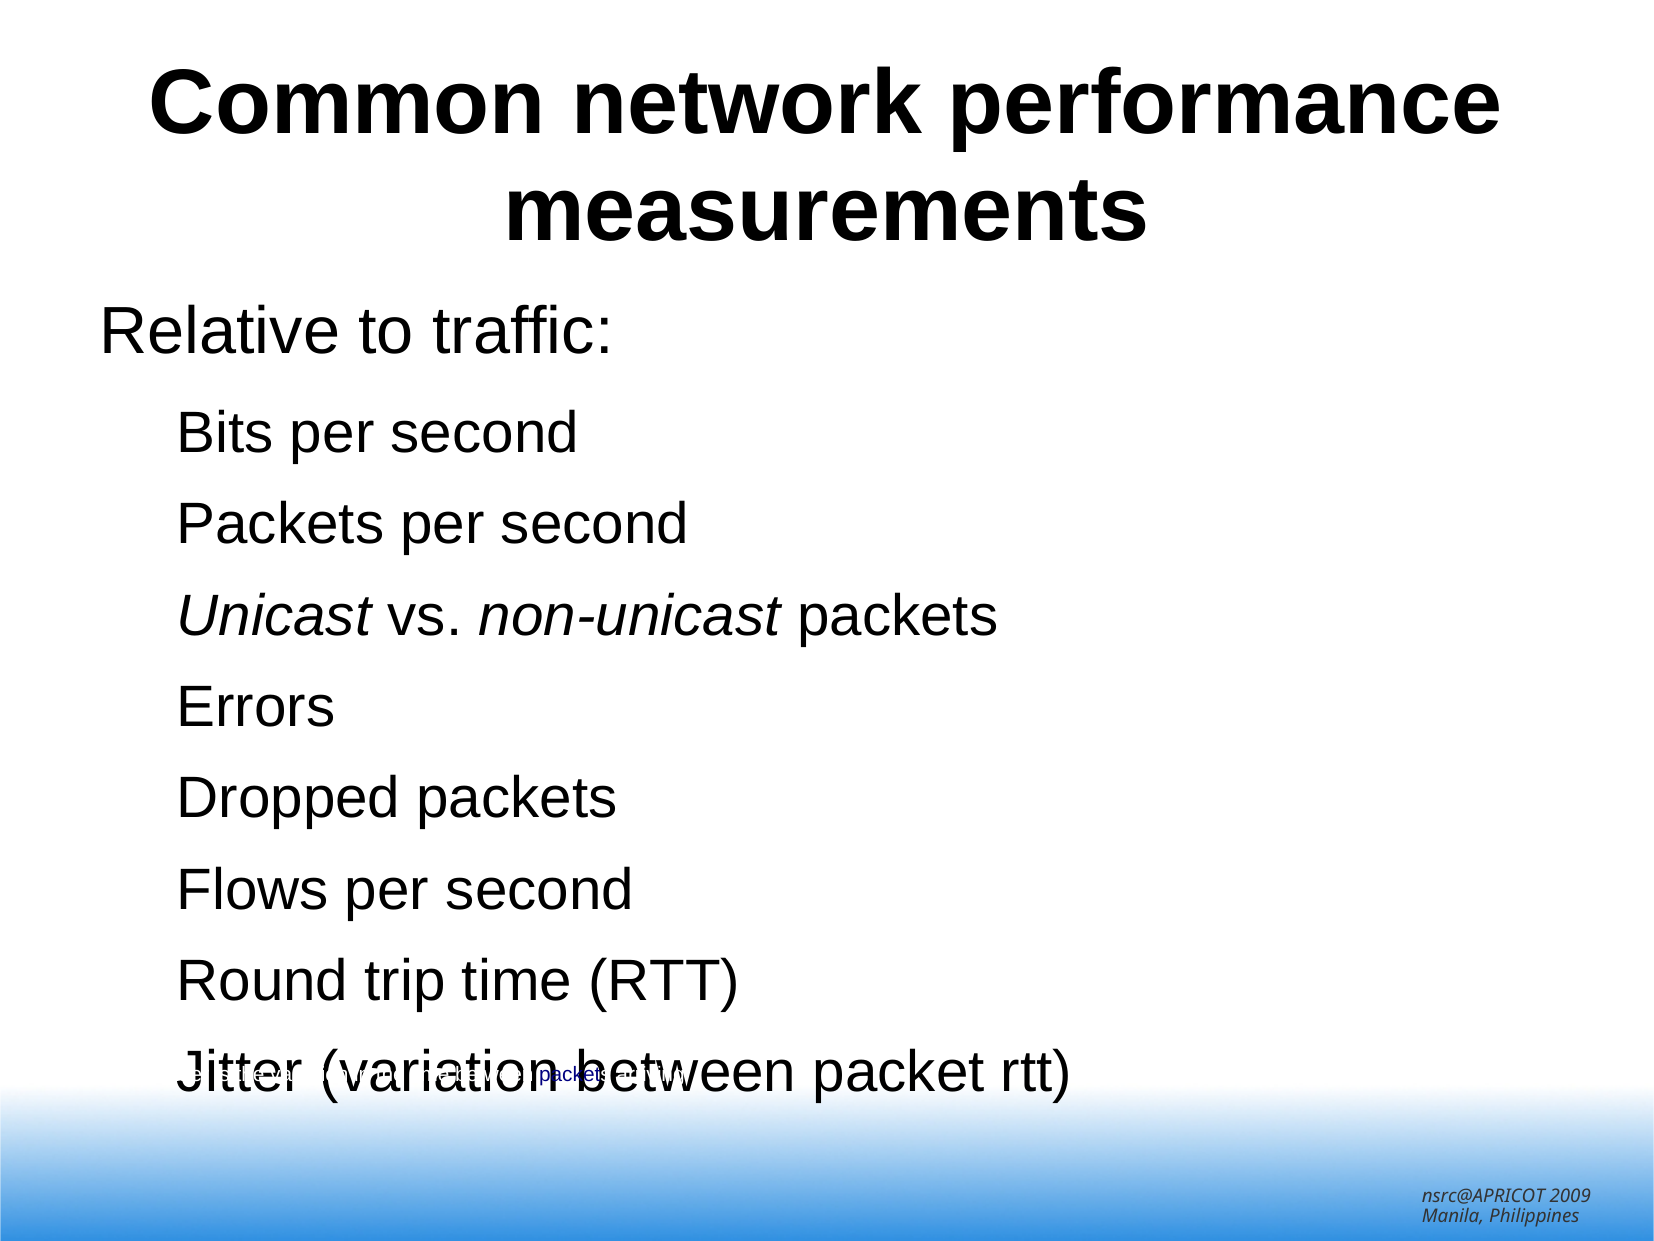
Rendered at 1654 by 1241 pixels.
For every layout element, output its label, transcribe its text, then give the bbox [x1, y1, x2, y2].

picture [0, 1083, 1654, 1241]
title Common network performance measurements [82, 38, 1571, 268]
list Relative to traffic: Bits per second Packets per second Unicast vs. non-unicast packets Errors Dropped packets Flows per second Round trip time (RTT) Jitter (variation between packet rtt) [82, 290, 1571, 1151]
text_box jitter is the variation in the time between packets arriving [155, 1052, 701, 1093]
